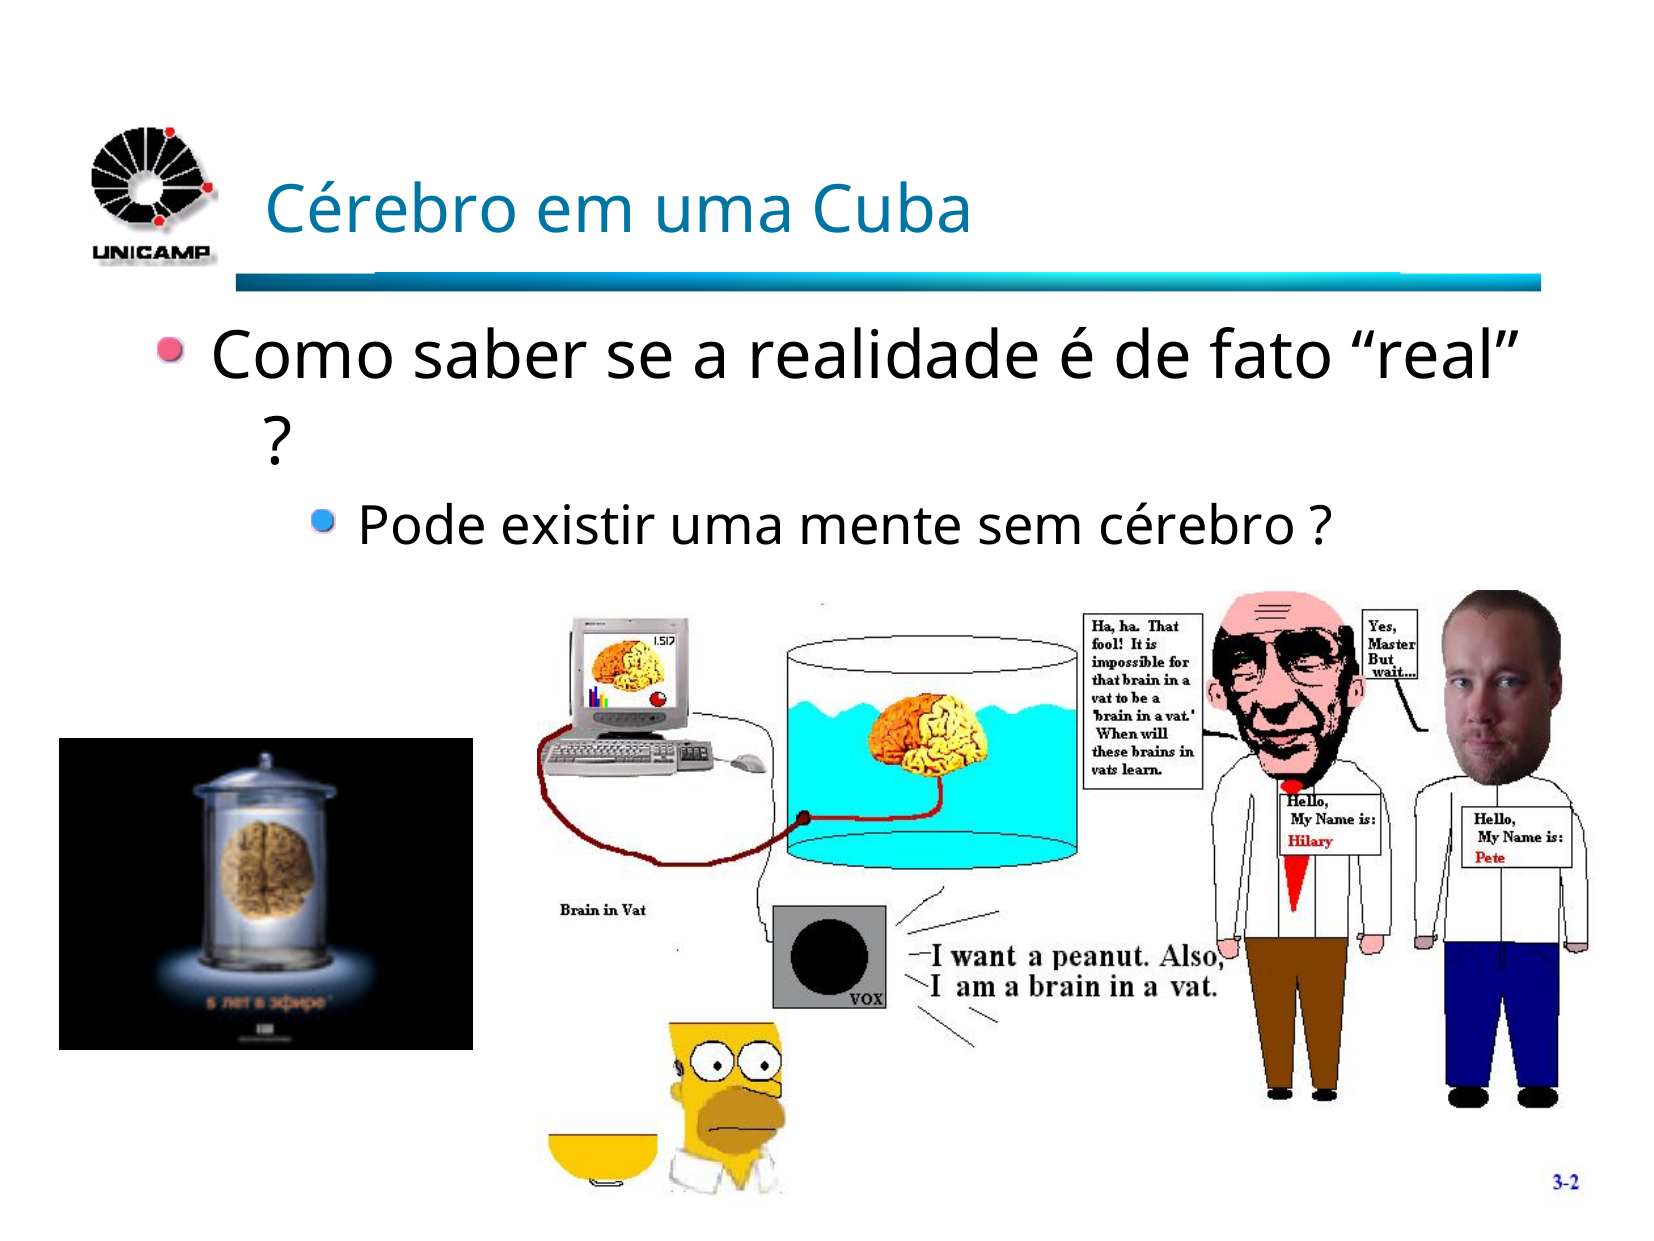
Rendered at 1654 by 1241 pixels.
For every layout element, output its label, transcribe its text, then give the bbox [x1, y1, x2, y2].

picture [59, 738, 473, 1050]
list Como saber se a realidade é de fato “real” ? Pode existir uma mente sem cérebro ? [121, 309, 1534, 1182]
picture [125, 272, 1654, 295]
title Cérebro em uma Cuba [264, 42, 1534, 250]
picture [537, 590, 1595, 1206]
